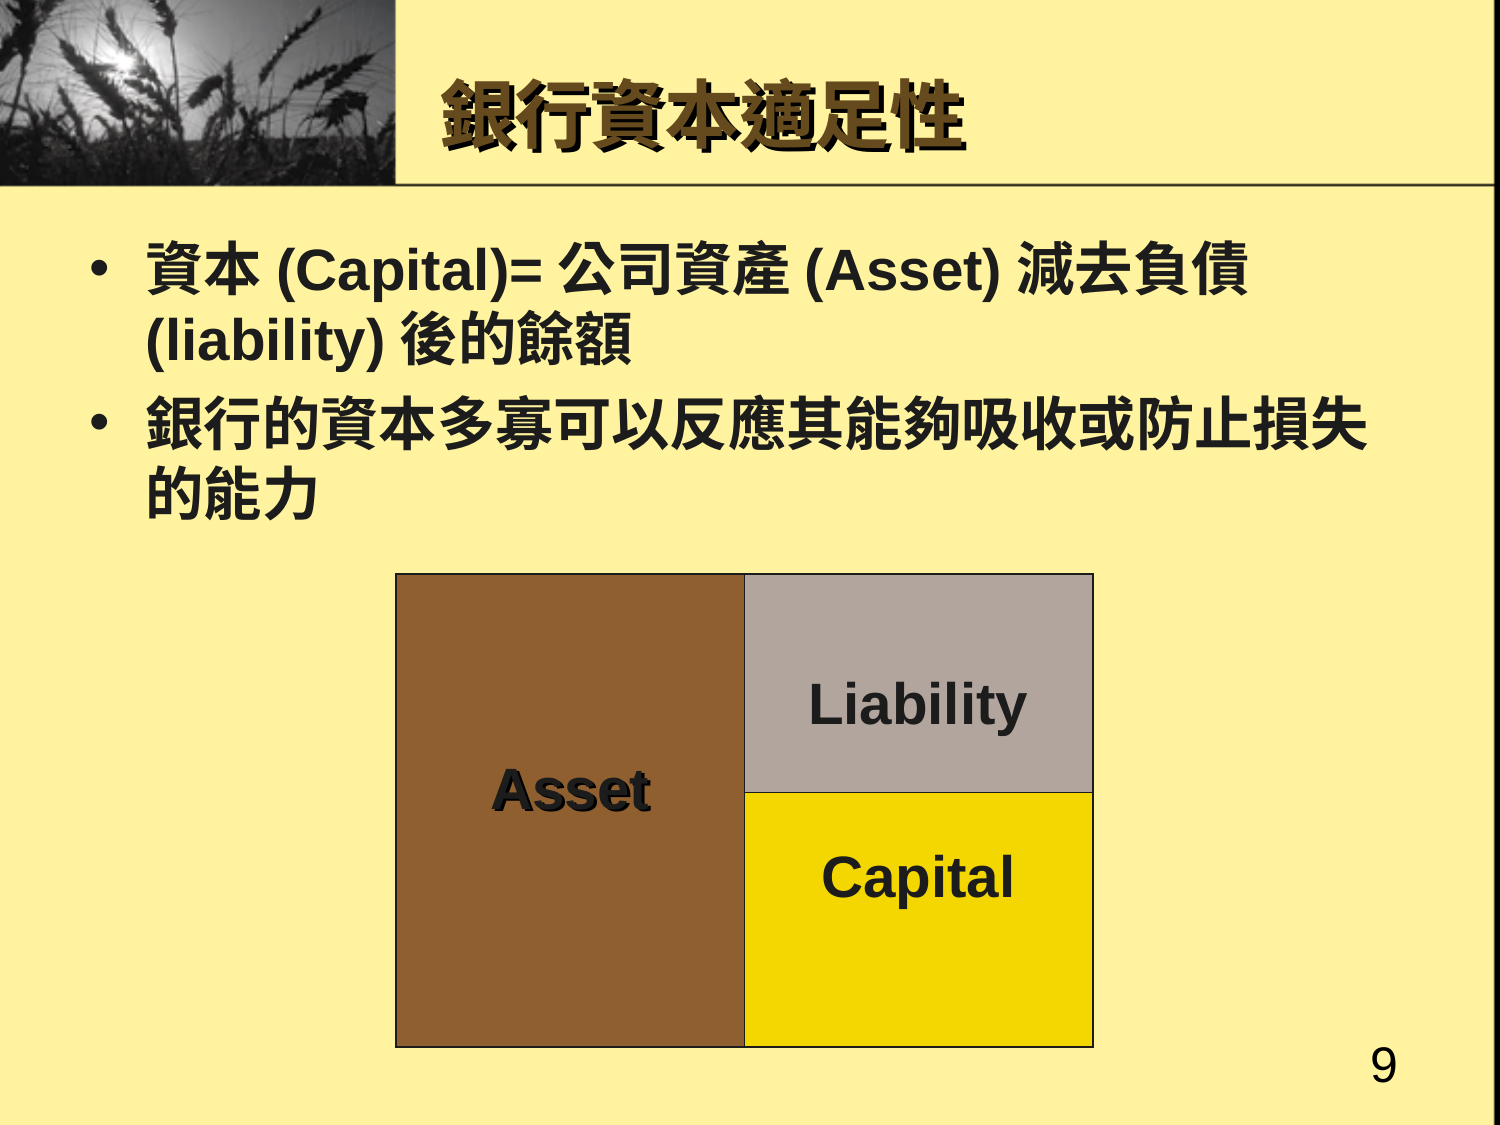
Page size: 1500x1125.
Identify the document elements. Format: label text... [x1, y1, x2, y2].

table_header Liability [745, 575, 1092, 792]
table_header Asset [397, 575, 744, 1046]
table_cell Capital [745, 793, 1092, 1046]
title 銀行資本適足性 [424, 14, 1413, 211]
picture [0, 0, 1500, 1125]
list 資本(Capital)=公司資產(Asset)減去負債(liability)後的餘額 銀行的資本多寡可以反應其能夠吸收或防止損失的能力 [74, 224, 1412, 976]
